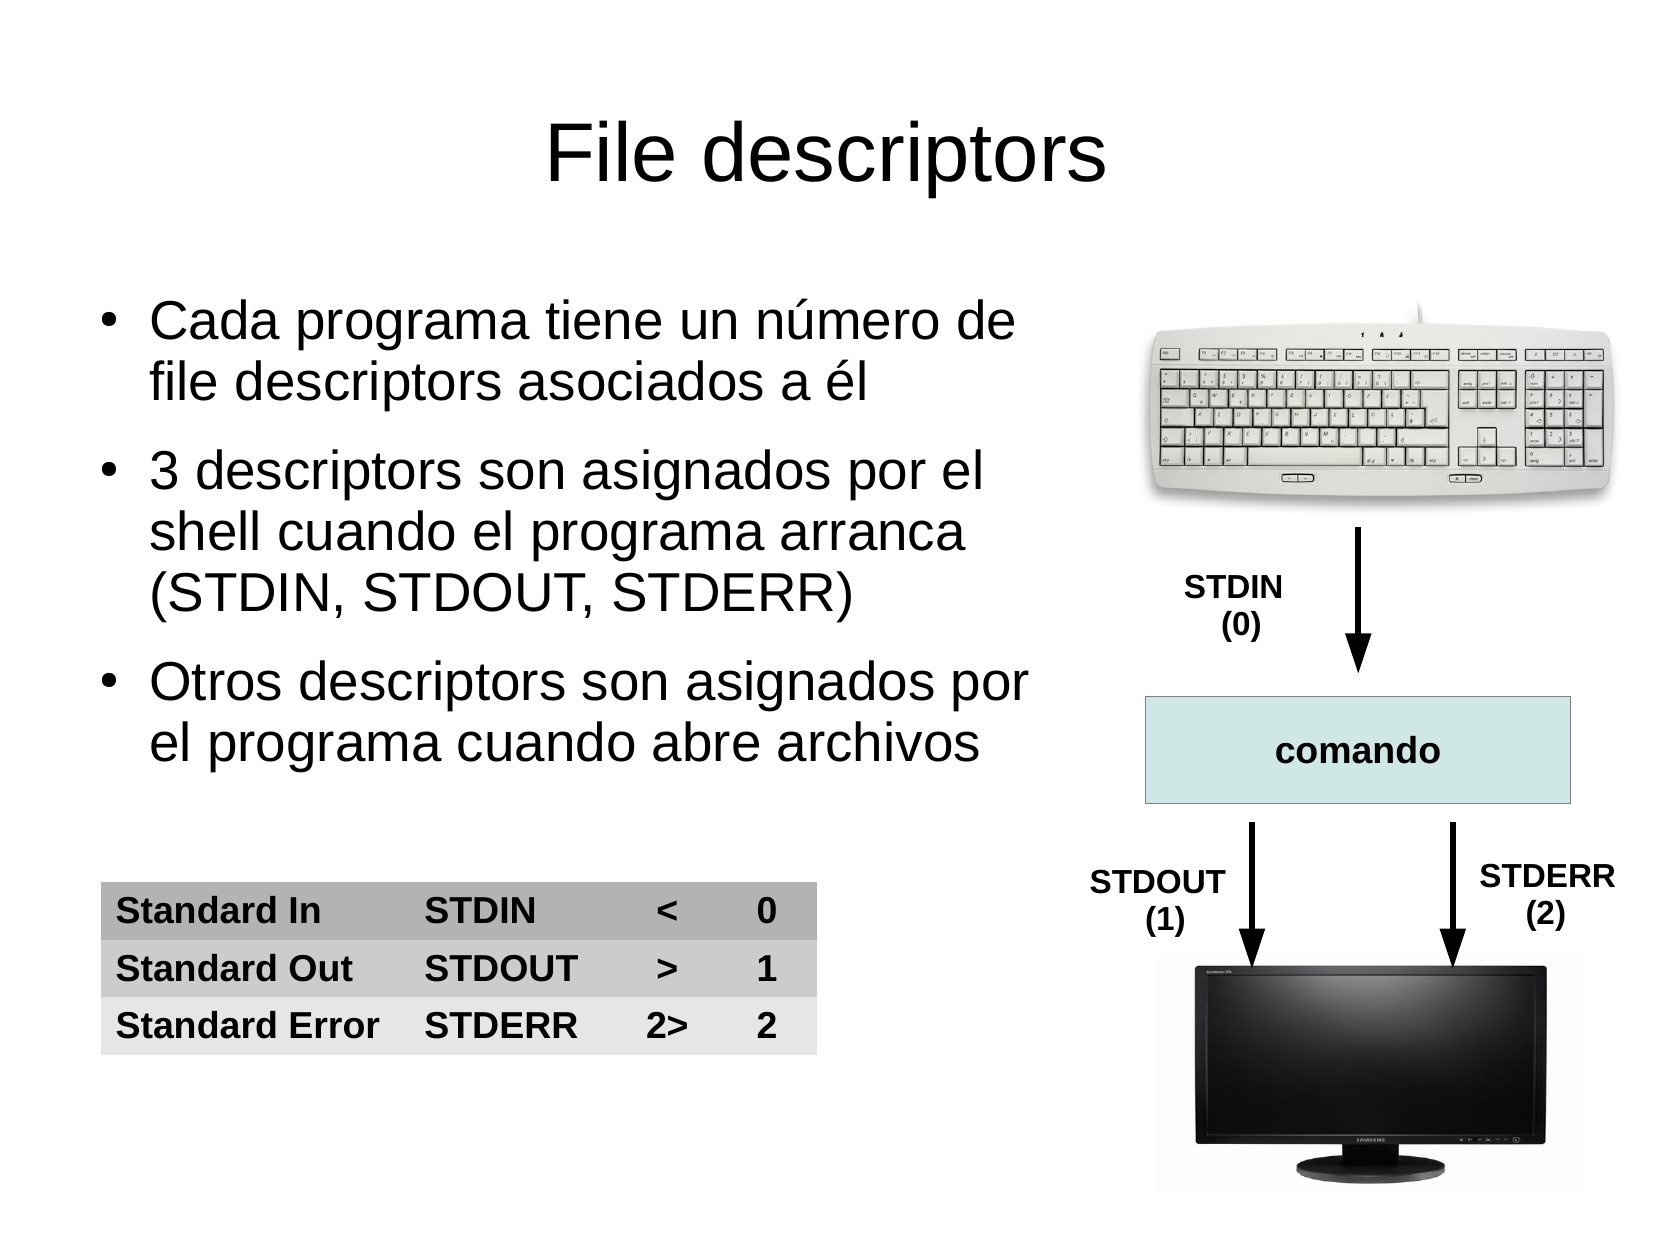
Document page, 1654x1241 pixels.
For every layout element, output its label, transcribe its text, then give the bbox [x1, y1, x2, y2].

text_box STDERR (2) [1464, 850, 1632, 940]
list Cada programa tiene un número de file descriptors asociados a él 3 descriptors son asignados por el shell cuando el programa arranca (STDIN, STDOUT, STDERR) Otros descriptors son asignados por el programa cuando abre archivos [82, 290, 1063, 780]
table_header Standard In [101, 882, 410, 940]
table_cell 2 [717, 997, 817, 1055]
table_header < [618, 882, 717, 940]
picture [1157, 956, 1583, 1193]
table_cell > [618, 940, 717, 997]
text_box comando [1145, 696, 1571, 804]
table_cell STDERR [410, 997, 618, 1055]
table_header 0 [717, 882, 817, 940]
table_cell 2> [618, 997, 717, 1055]
text_box STDOUT (1) [1074, 856, 1241, 946]
table_cell Standard Out [101, 940, 410, 997]
table_cell Standard Error [101, 997, 410, 1055]
picture [1122, 299, 1633, 527]
table_cell 1 [717, 940, 817, 997]
title File descriptors [82, 49, 1571, 257]
table_cell STDOUT [410, 940, 618, 997]
text_box STDIN (0) [1169, 561, 1308, 650]
table_header STDIN [410, 882, 618, 940]
